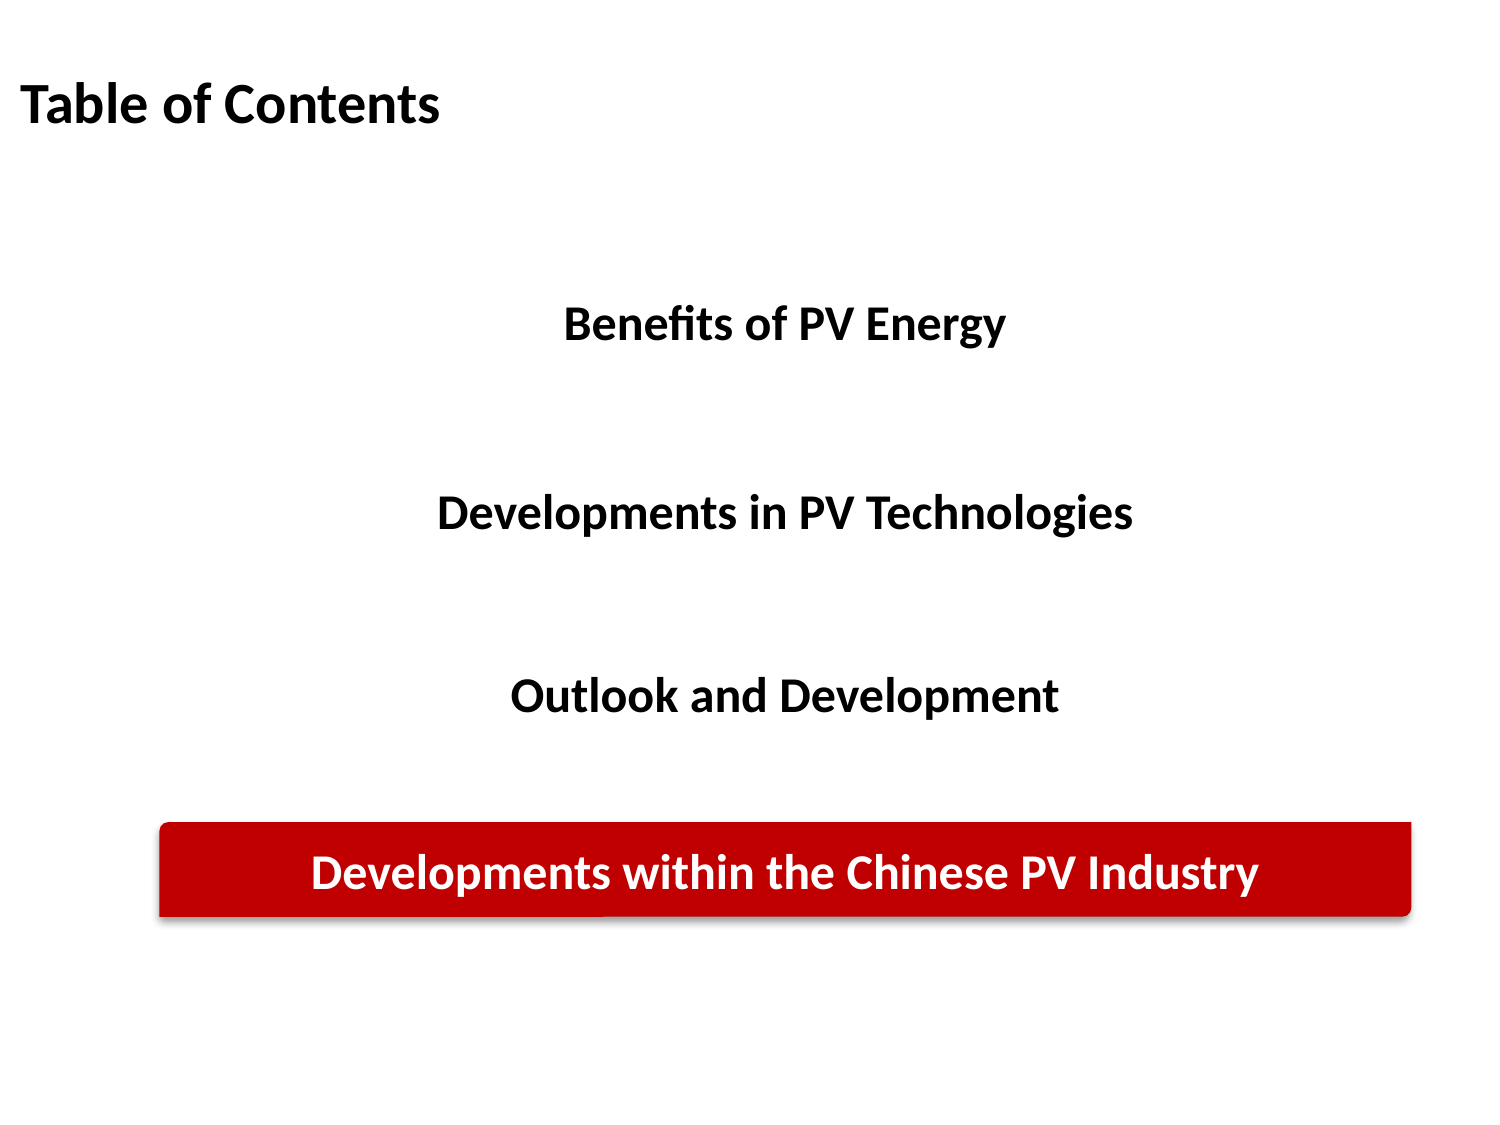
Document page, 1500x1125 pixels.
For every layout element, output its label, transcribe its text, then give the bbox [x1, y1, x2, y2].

text_box Developments within the Chinese PV Industry [159, 822, 1412, 917]
text_box Outlook and Development [159, 644, 1412, 740]
title Table of Contents [5, 54, 1047, 147]
text_box Benefits of PV Energy [159, 267, 1412, 374]
text_box Developments in PV Technologies [159, 455, 1412, 563]
